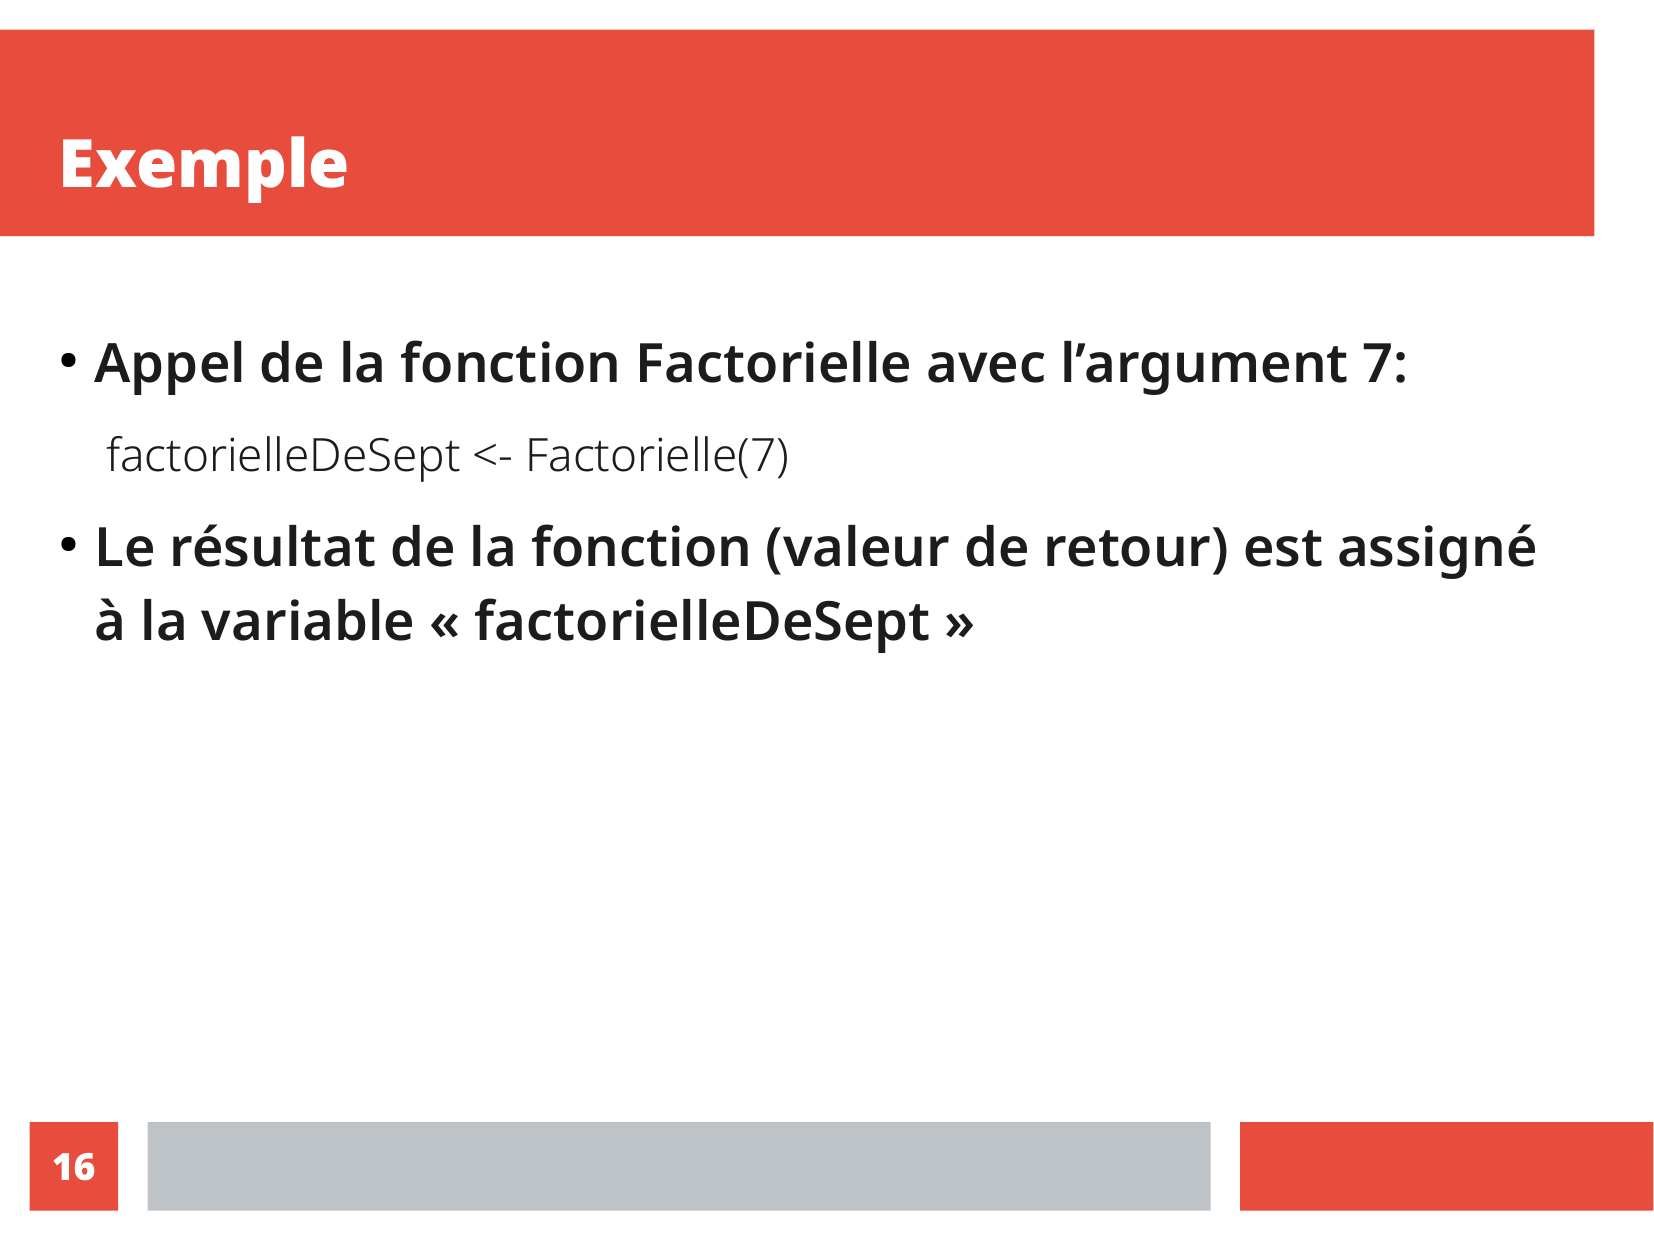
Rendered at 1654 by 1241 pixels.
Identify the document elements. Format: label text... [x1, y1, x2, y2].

list Appel de la fonction Factorielle avec l’argument 7: factorielleDeSept <- Factorielle(7) Le résultat de la fonction (valeur de retour) est assigné à la variable « factorielleDeSept » [59, 324, 1565, 1093]
title Exemple [59, 59, 1595, 207]
